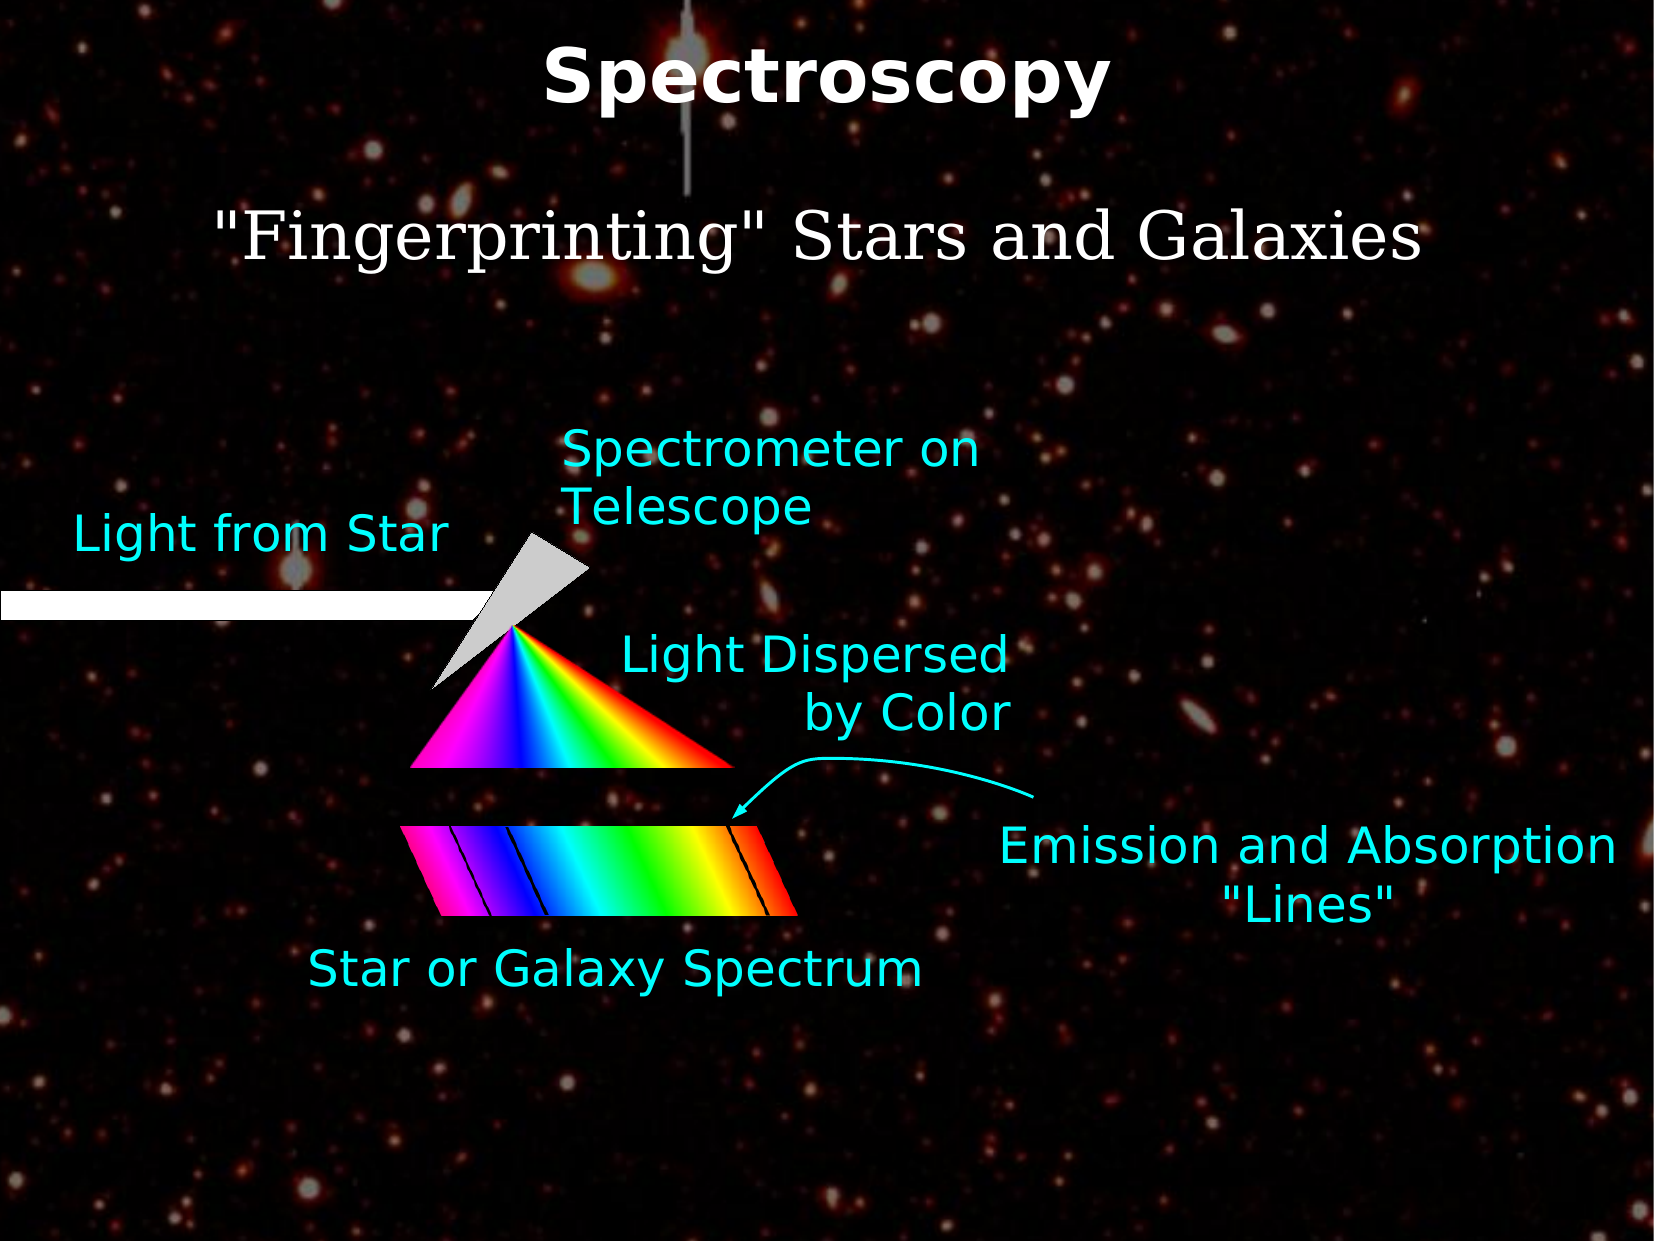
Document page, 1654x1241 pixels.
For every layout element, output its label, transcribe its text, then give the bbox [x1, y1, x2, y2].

picture [0, 0, 1654, 1241]
text_box Light from Star [72, 504, 450, 565]
text_box Spectroscopy [541, 32, 1113, 121]
text_box Spectrometer on Telescope [561, 419, 985, 539]
text_box Star or Galaxy Spectrum [307, 939, 927, 1000]
text_box Light Dispersed by Color [620, 626, 1013, 746]
text_box [0, 531, 591, 625]
text_box "Fingerprinting" Stars and Galaxies [211, 197, 1443, 282]
text_box Emission and Absorption "Lines" [998, 817, 1620, 937]
